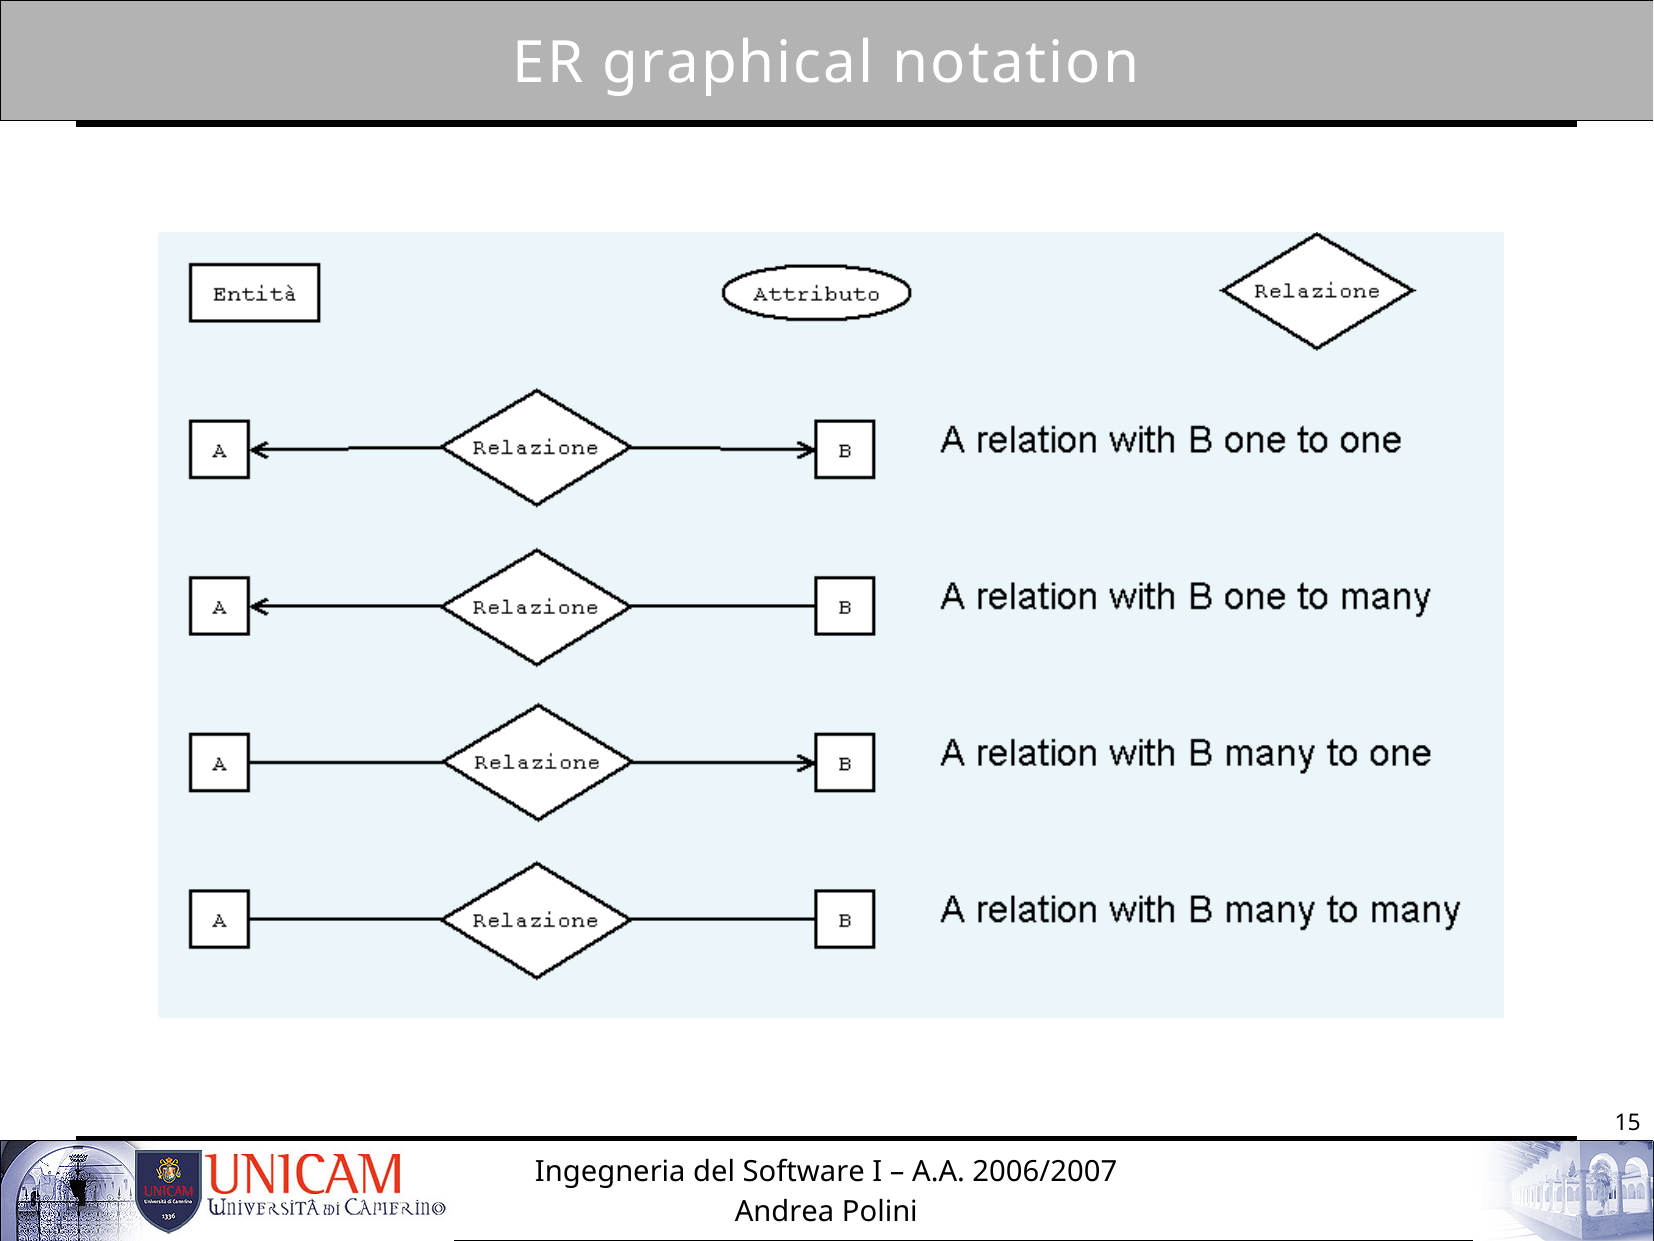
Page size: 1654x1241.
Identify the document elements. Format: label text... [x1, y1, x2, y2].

title ER graphical notation [0, 0, 1653, 121]
picture [1473, 1141, 1654, 1241]
picture [158, 232, 1504, 1018]
picture [0, 1141, 454, 1241]
